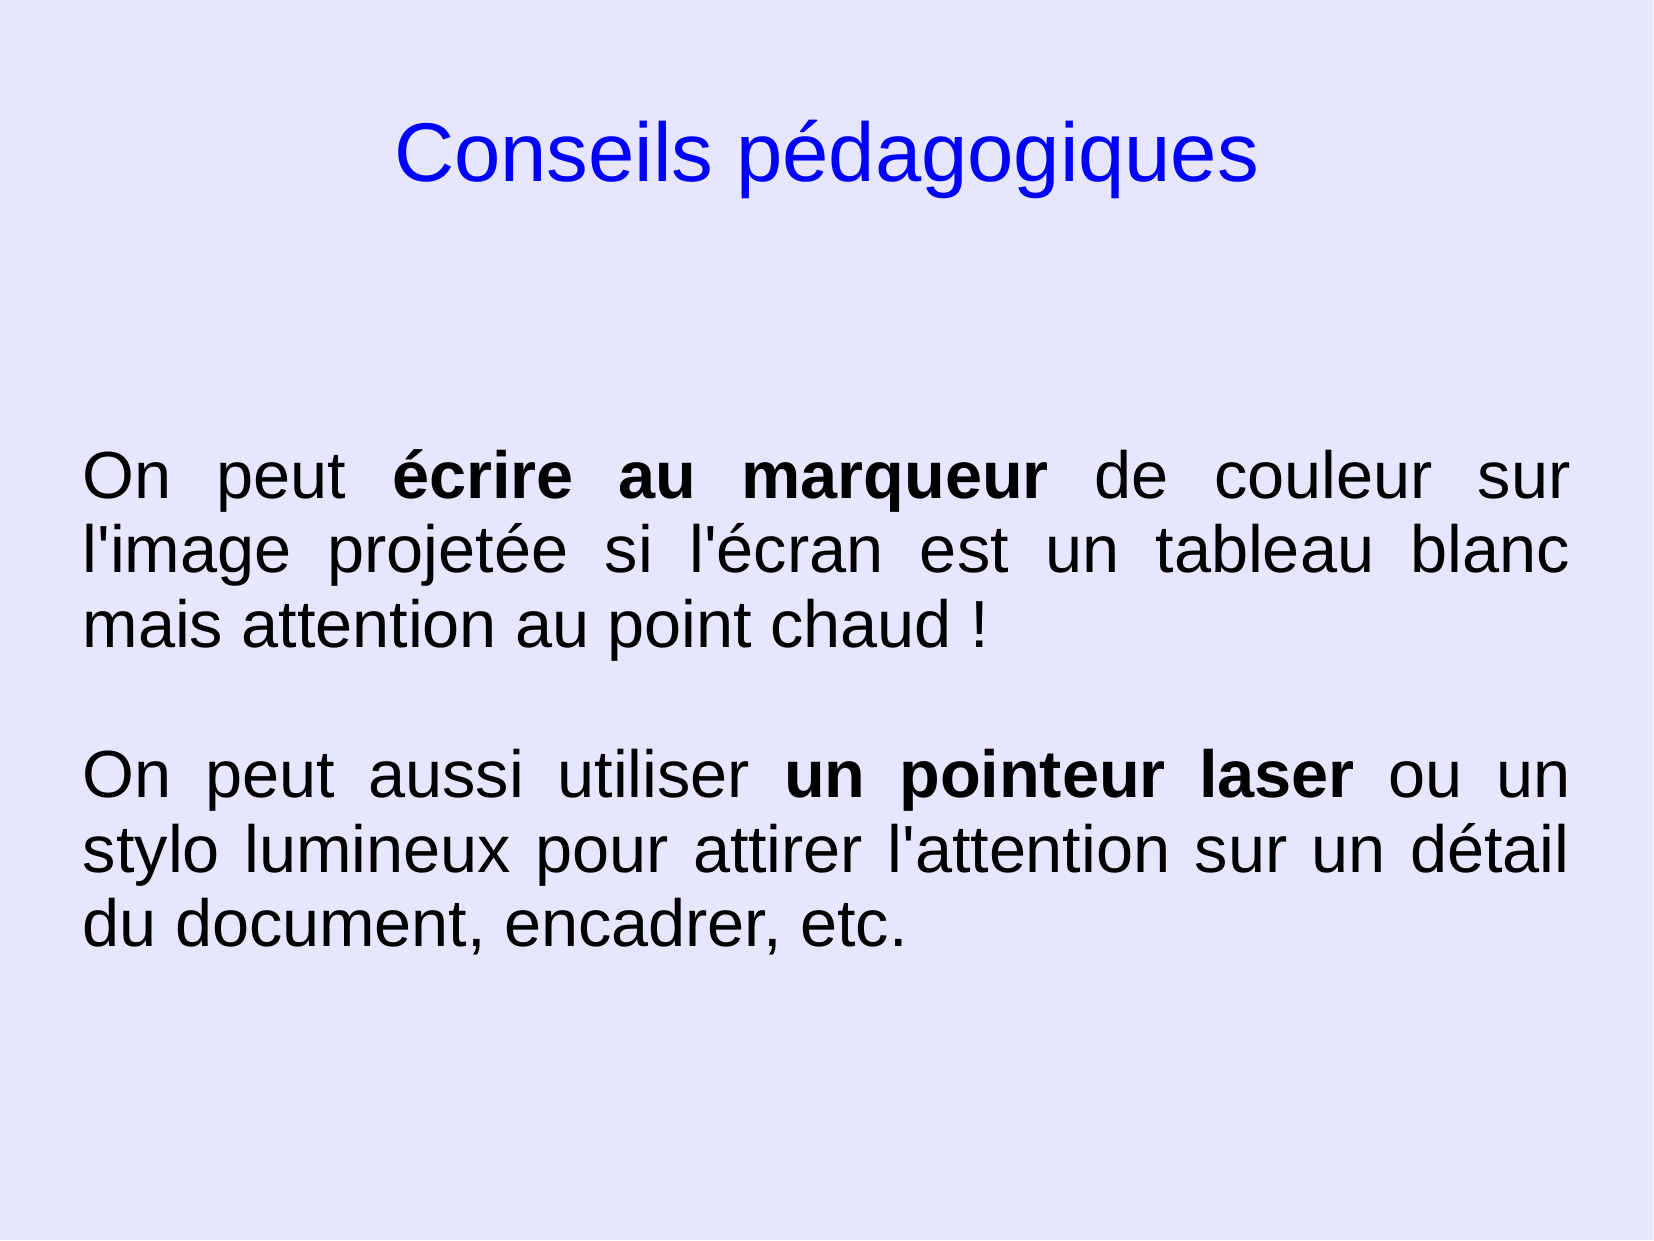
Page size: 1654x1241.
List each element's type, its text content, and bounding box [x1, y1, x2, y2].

title Conseils pédagogiques [82, 56, 1571, 250]
subtitle On peut écrire au marqueur de couleur sur l'image projetée si l'écran est un tableau blanc mais attention au point chaud ! On peut aussi utiliser un pointeur laser ou un stylo lumineux pour attirer l'attention sur un détail du document, encadrer, etc. [82, 297, 1571, 1102]
